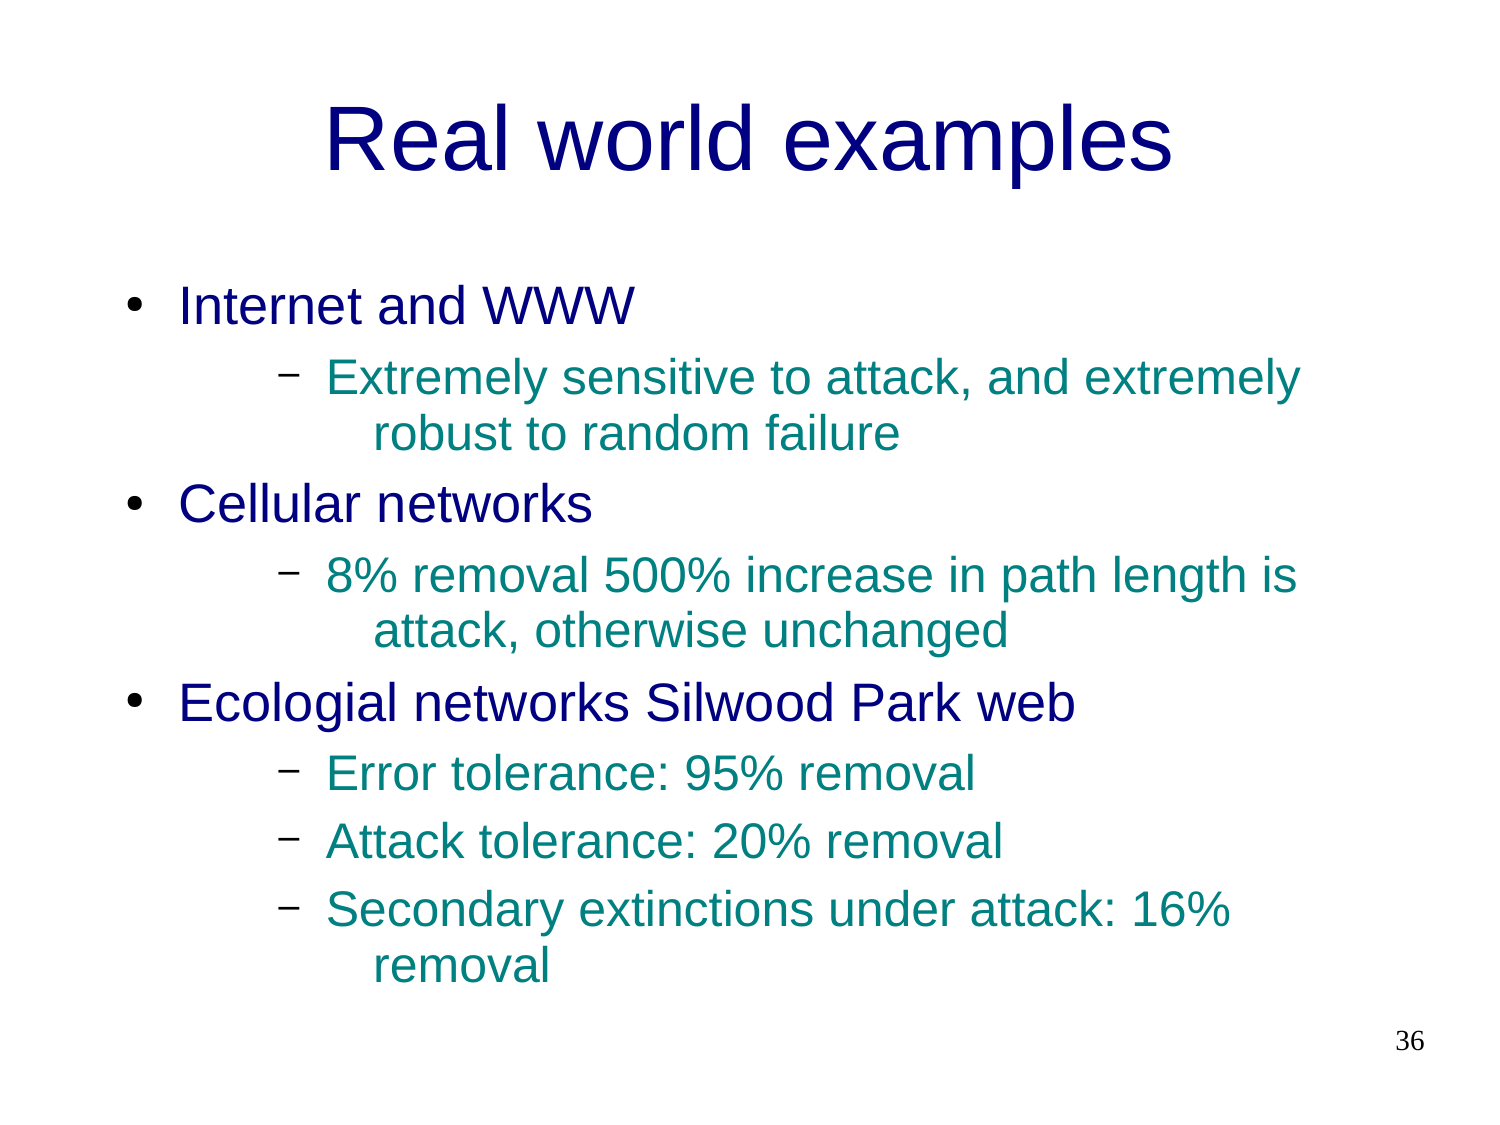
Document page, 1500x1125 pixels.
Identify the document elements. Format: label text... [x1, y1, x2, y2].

list Internet and WWW Extremely sensitive to attack, and extremely robust to random failure Cellular networks 8% removal 500% increase in path length is attack, otherwise unchanged Ecologial networks Silwood Park web Error tolerance: 95% removal Attack tolerance: 20% removal Secondary extinctions under attack: 16% removal [74, 255, 1425, 1014]
title Real world examples [74, 44, 1425, 233]
